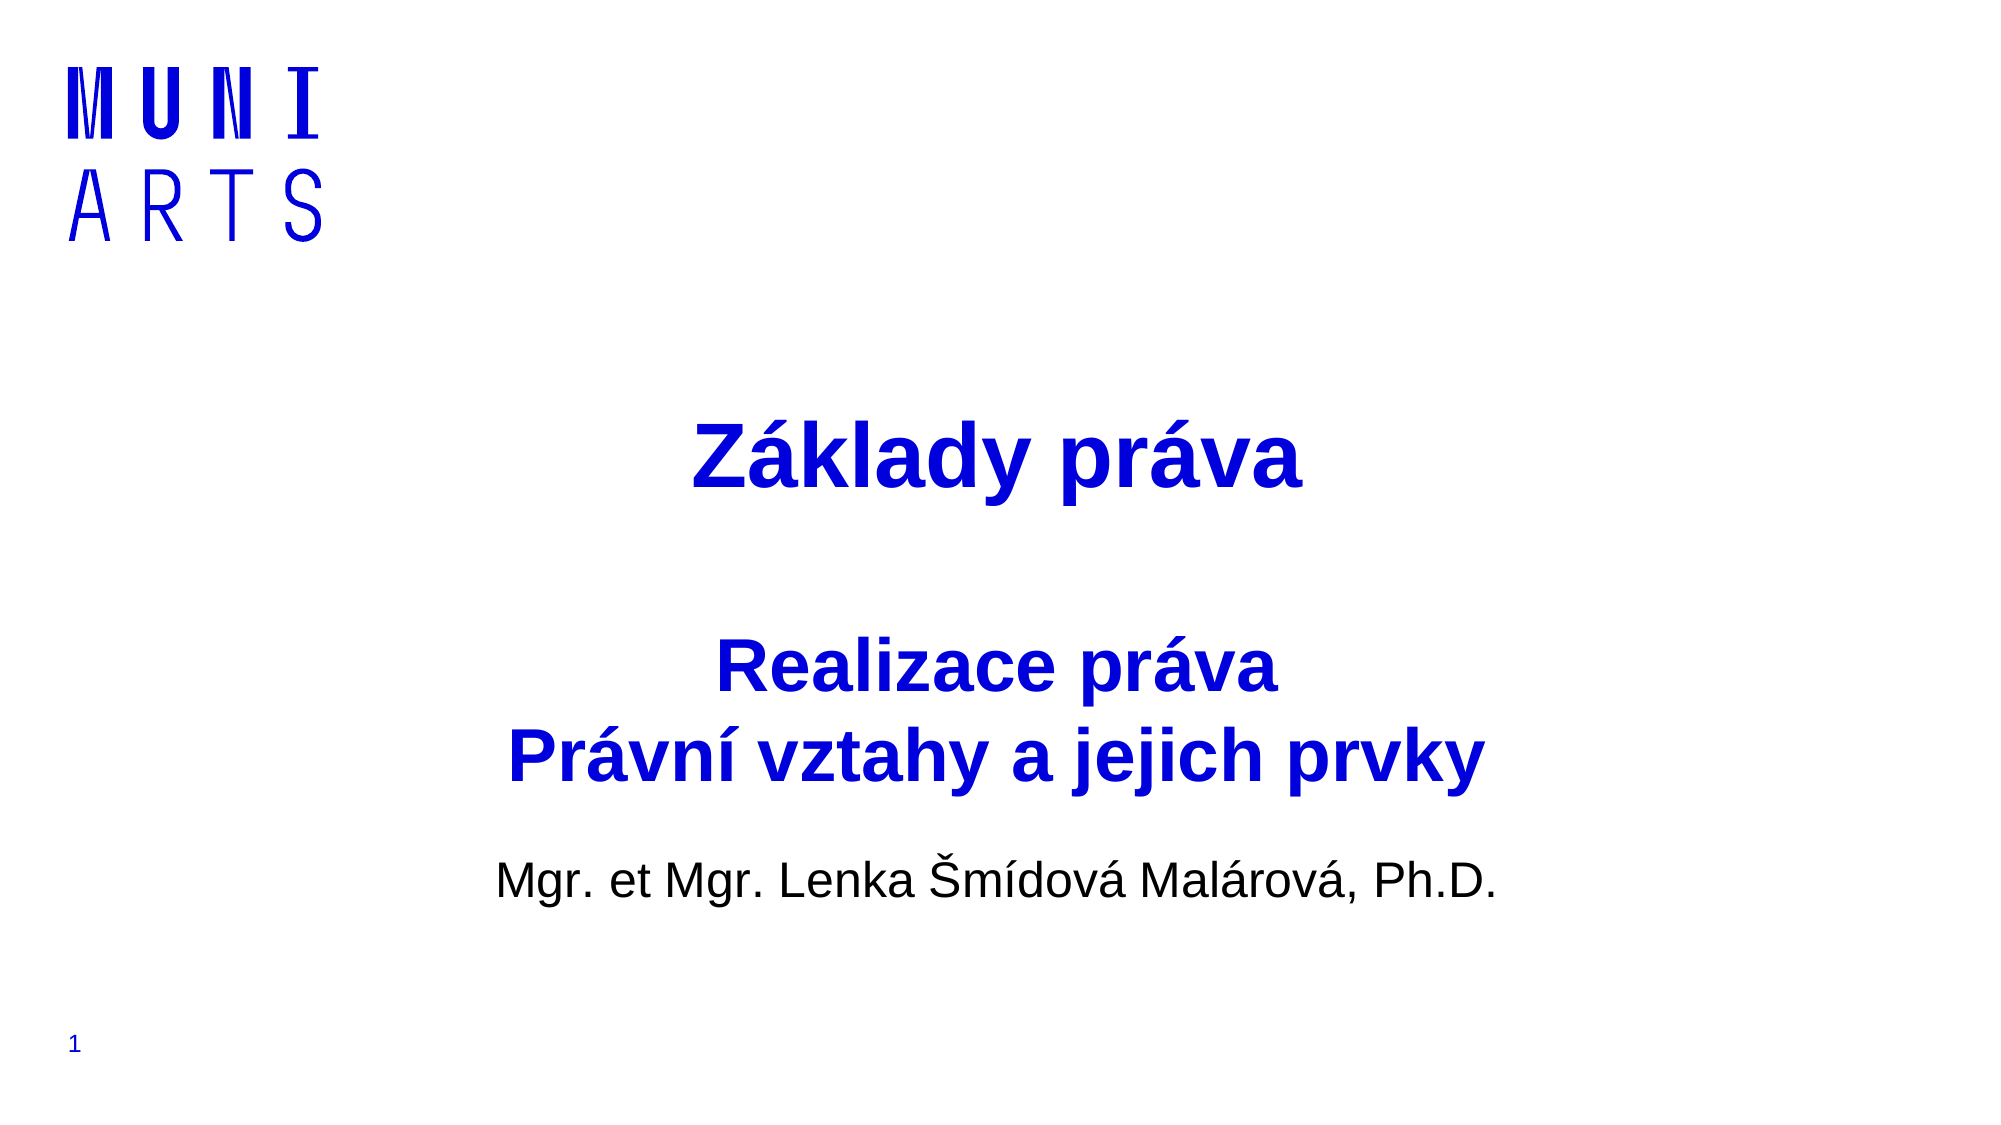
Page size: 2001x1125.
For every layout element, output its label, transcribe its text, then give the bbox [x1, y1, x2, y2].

text_box [67, 1021, 110, 1063]
title Základy práva Realizace práva Právní vztahy a jejich prvky [65, 286, 1930, 539]
subtitle Mgr. et Mgr. Lenka Šmídová Malárová, Ph.D. [65, 838, 1930, 954]
